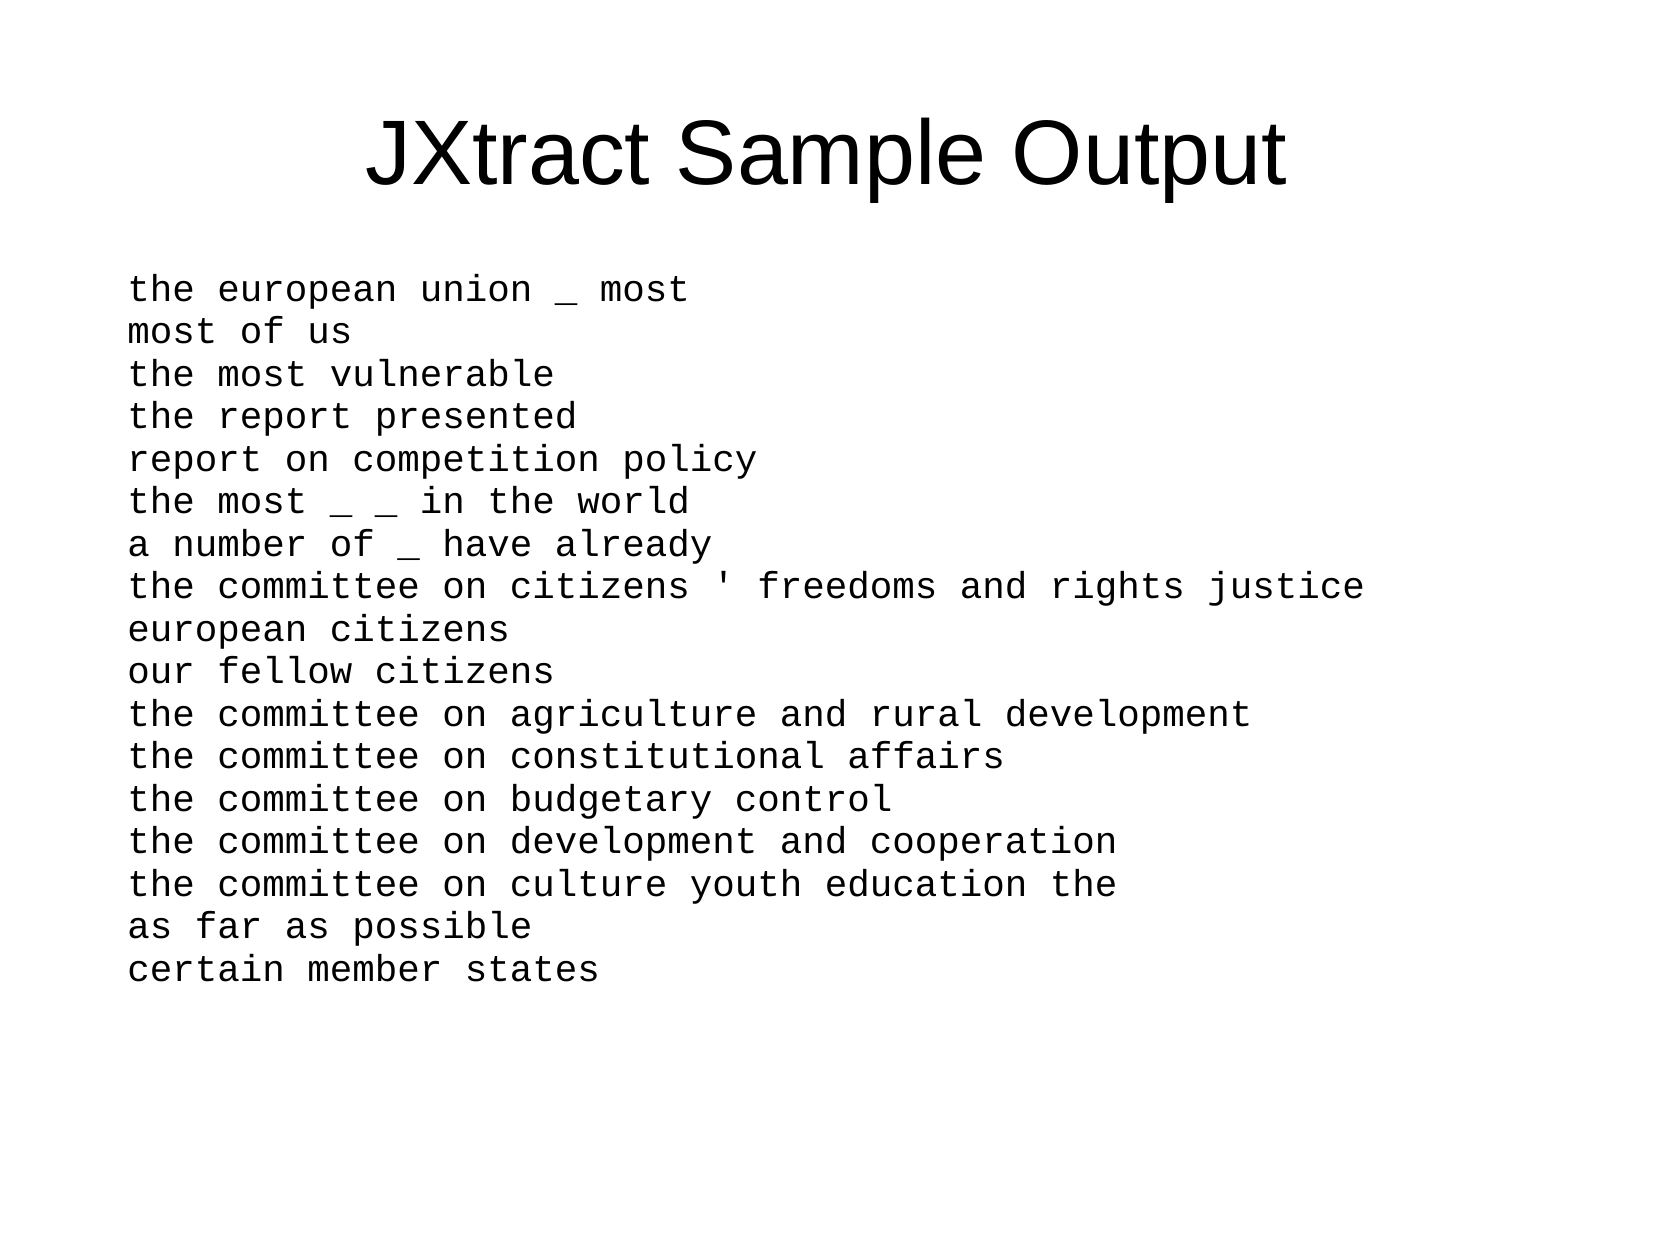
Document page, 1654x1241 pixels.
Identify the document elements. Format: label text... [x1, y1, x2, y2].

text_box the european union _ most most of us the most vulnerable the report presented report on competition policy the most _ _ in the world a number of _ have already the committee on citizens ' freedoms and rights justice european citizens our fellow citizens the committee on agriculture and rural development the committee on constitutional affairs the committee on budgetary control the committee on development and cooperation the committee on culture youth education the as far as possible certain member states [112, 262, 1538, 1132]
title JXtract Sample Output [82, 49, 1571, 257]
